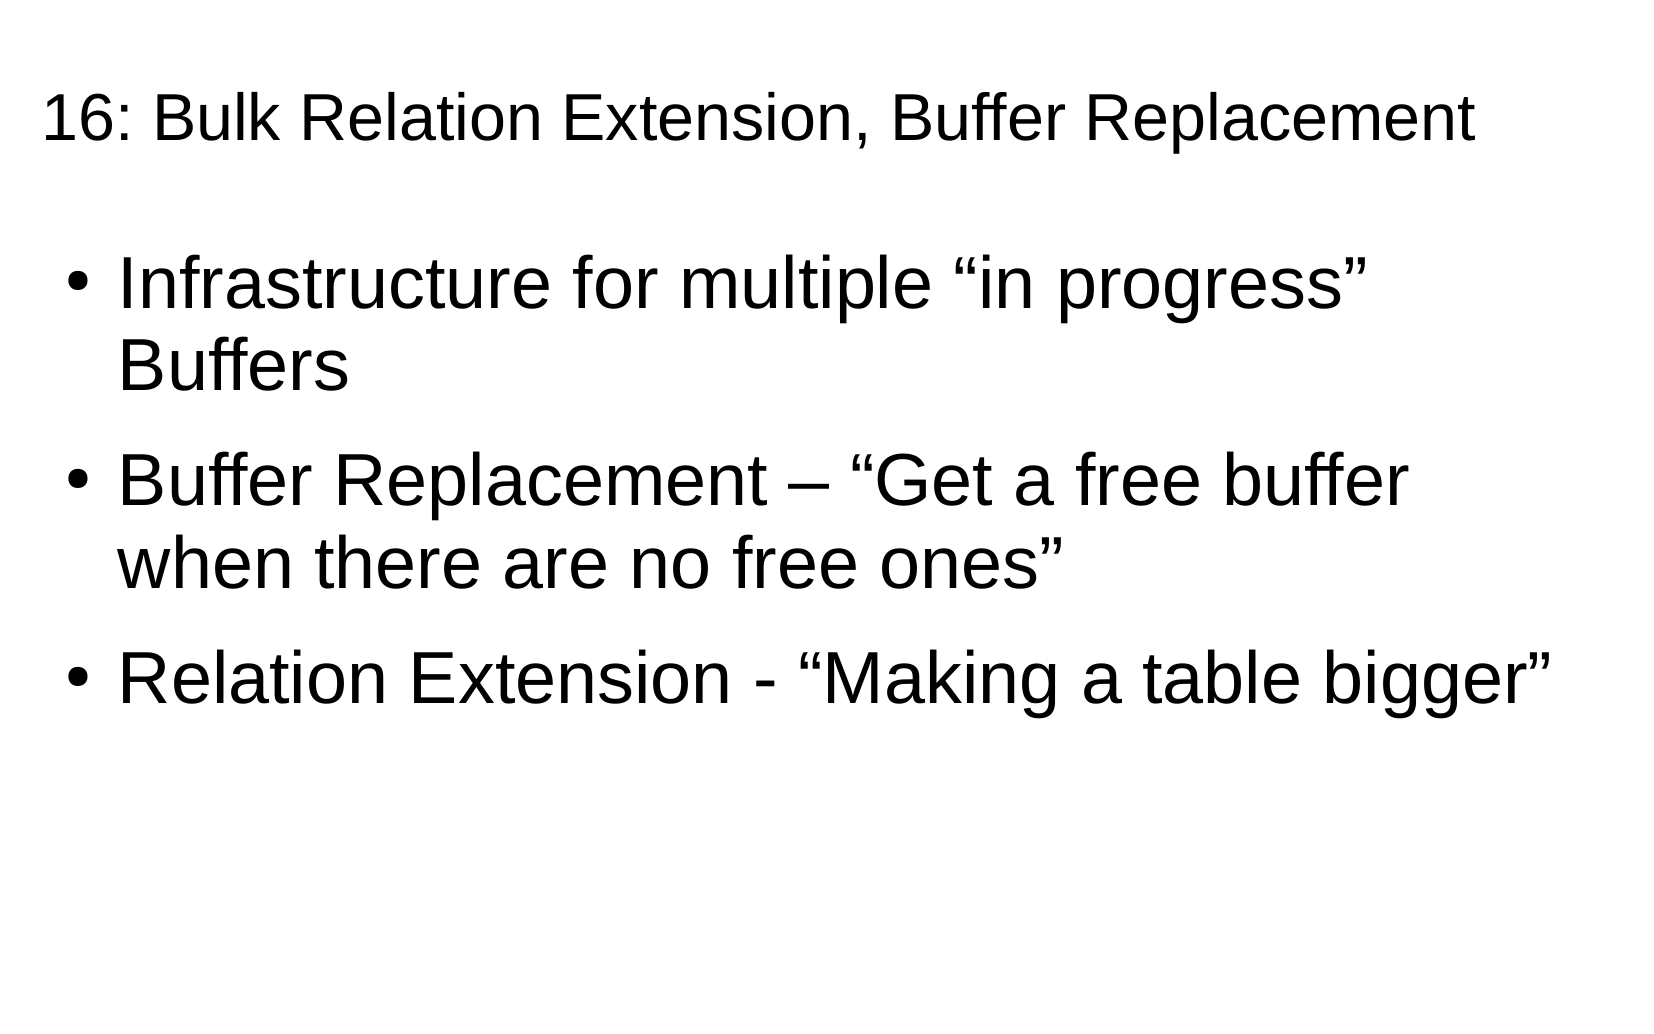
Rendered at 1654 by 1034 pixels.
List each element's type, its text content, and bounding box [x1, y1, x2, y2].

list Infrastructure for multiple “in progress” Buffers Buffer Replacement – “Get a free buffer when there are no free ones” Relation Extension - “Making a table bigger” [47, 241, 1605, 930]
title 16: Bulk Relation Extension, Buffer Replacement [41, 40, 1605, 195]
